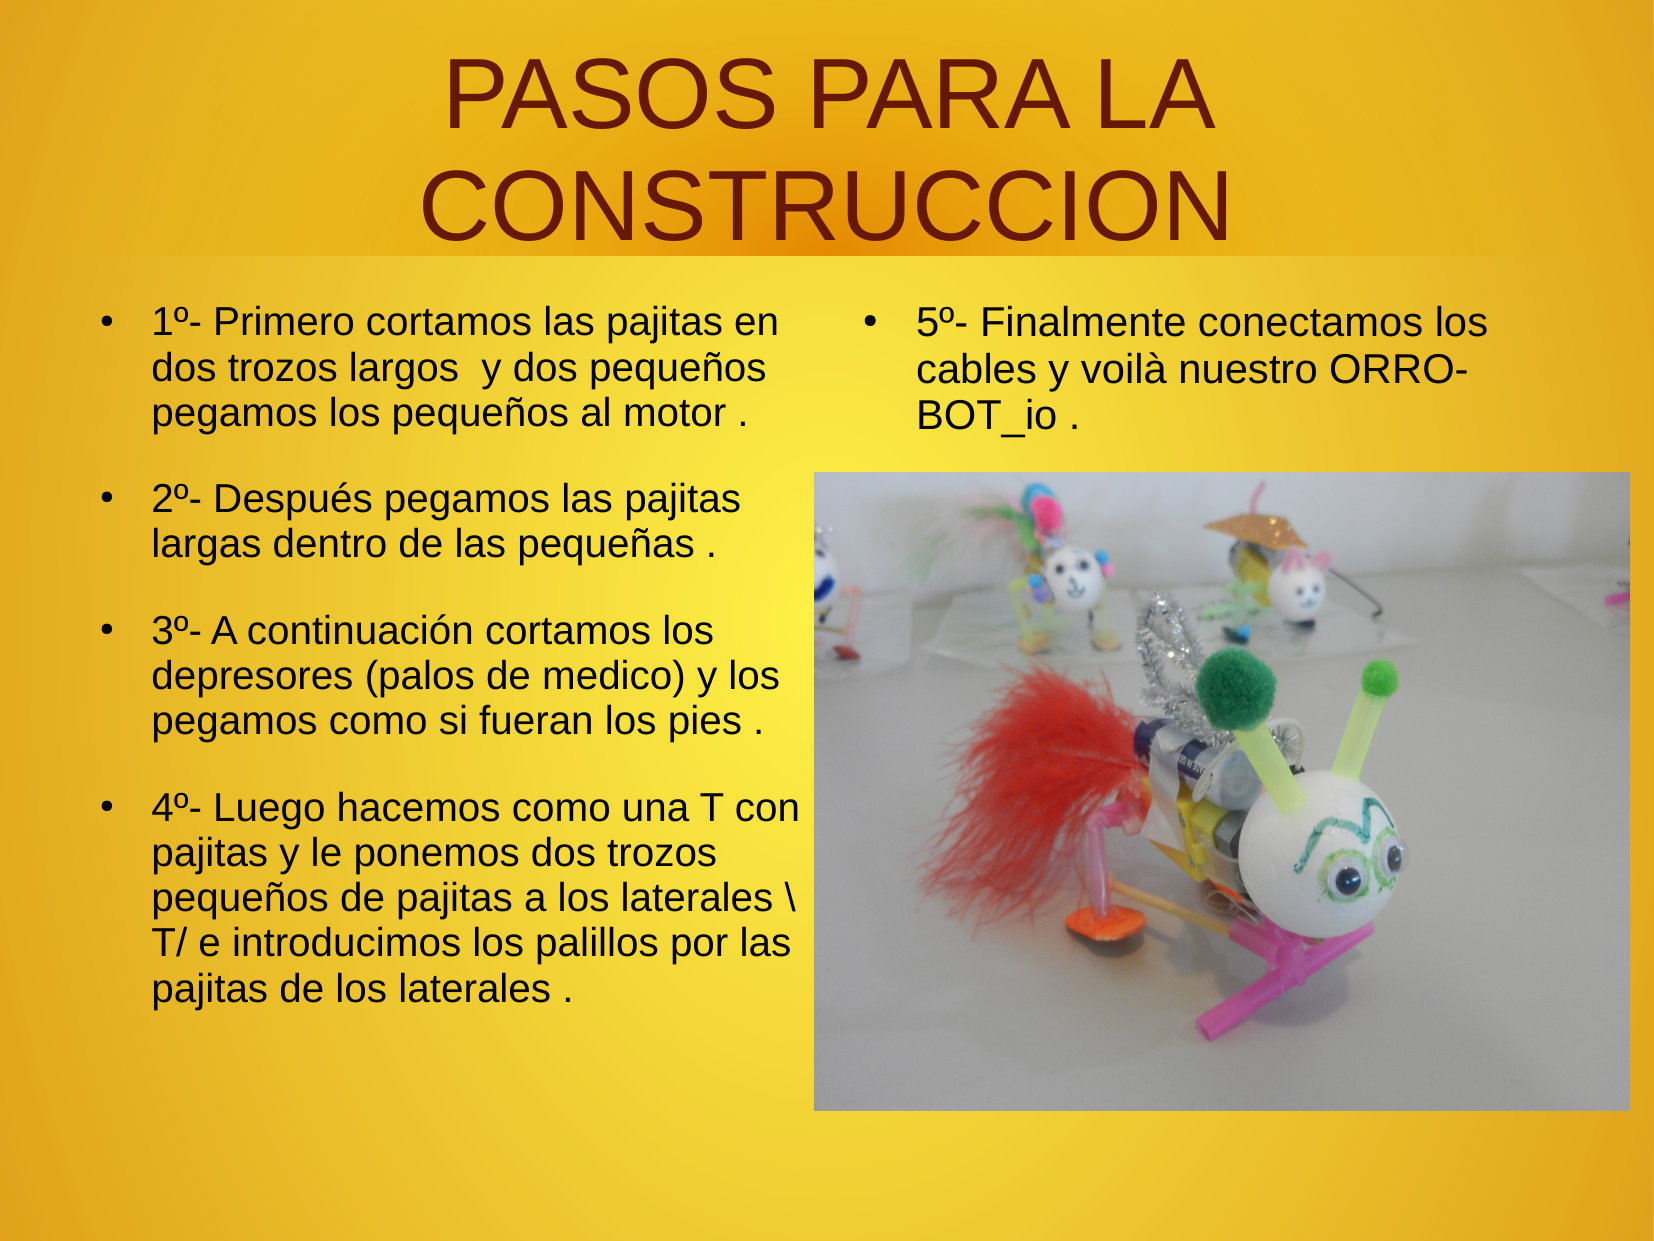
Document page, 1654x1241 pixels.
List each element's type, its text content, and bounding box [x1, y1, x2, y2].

picture [814, 472, 1630, 1111]
list 5º- Finalmente conectamos los cables y voilà nuestro ORRO-BOT_io . [845, 299, 1572, 472]
list 1º- Primero cortamos las pajitas en dos trozos largos y dos pequeños pegamos los pequeños al motor . 2º- Después pegamos las pajitas largas dentro de las pequeñas . 3º- A continuación cortamos los depresores (palos de medico) y los pegamos como si fueran los pies . 4º- Luego hacemos como una T con pajitas y le ponemos dos trozos pequeños de pajitas a los laterales \T/ e introducimos los palillos por las pajitas de los laterales . [82, 299, 809, 1019]
title PASOS PARA LA CONSTRUCCION [82, 37, 1571, 262]
